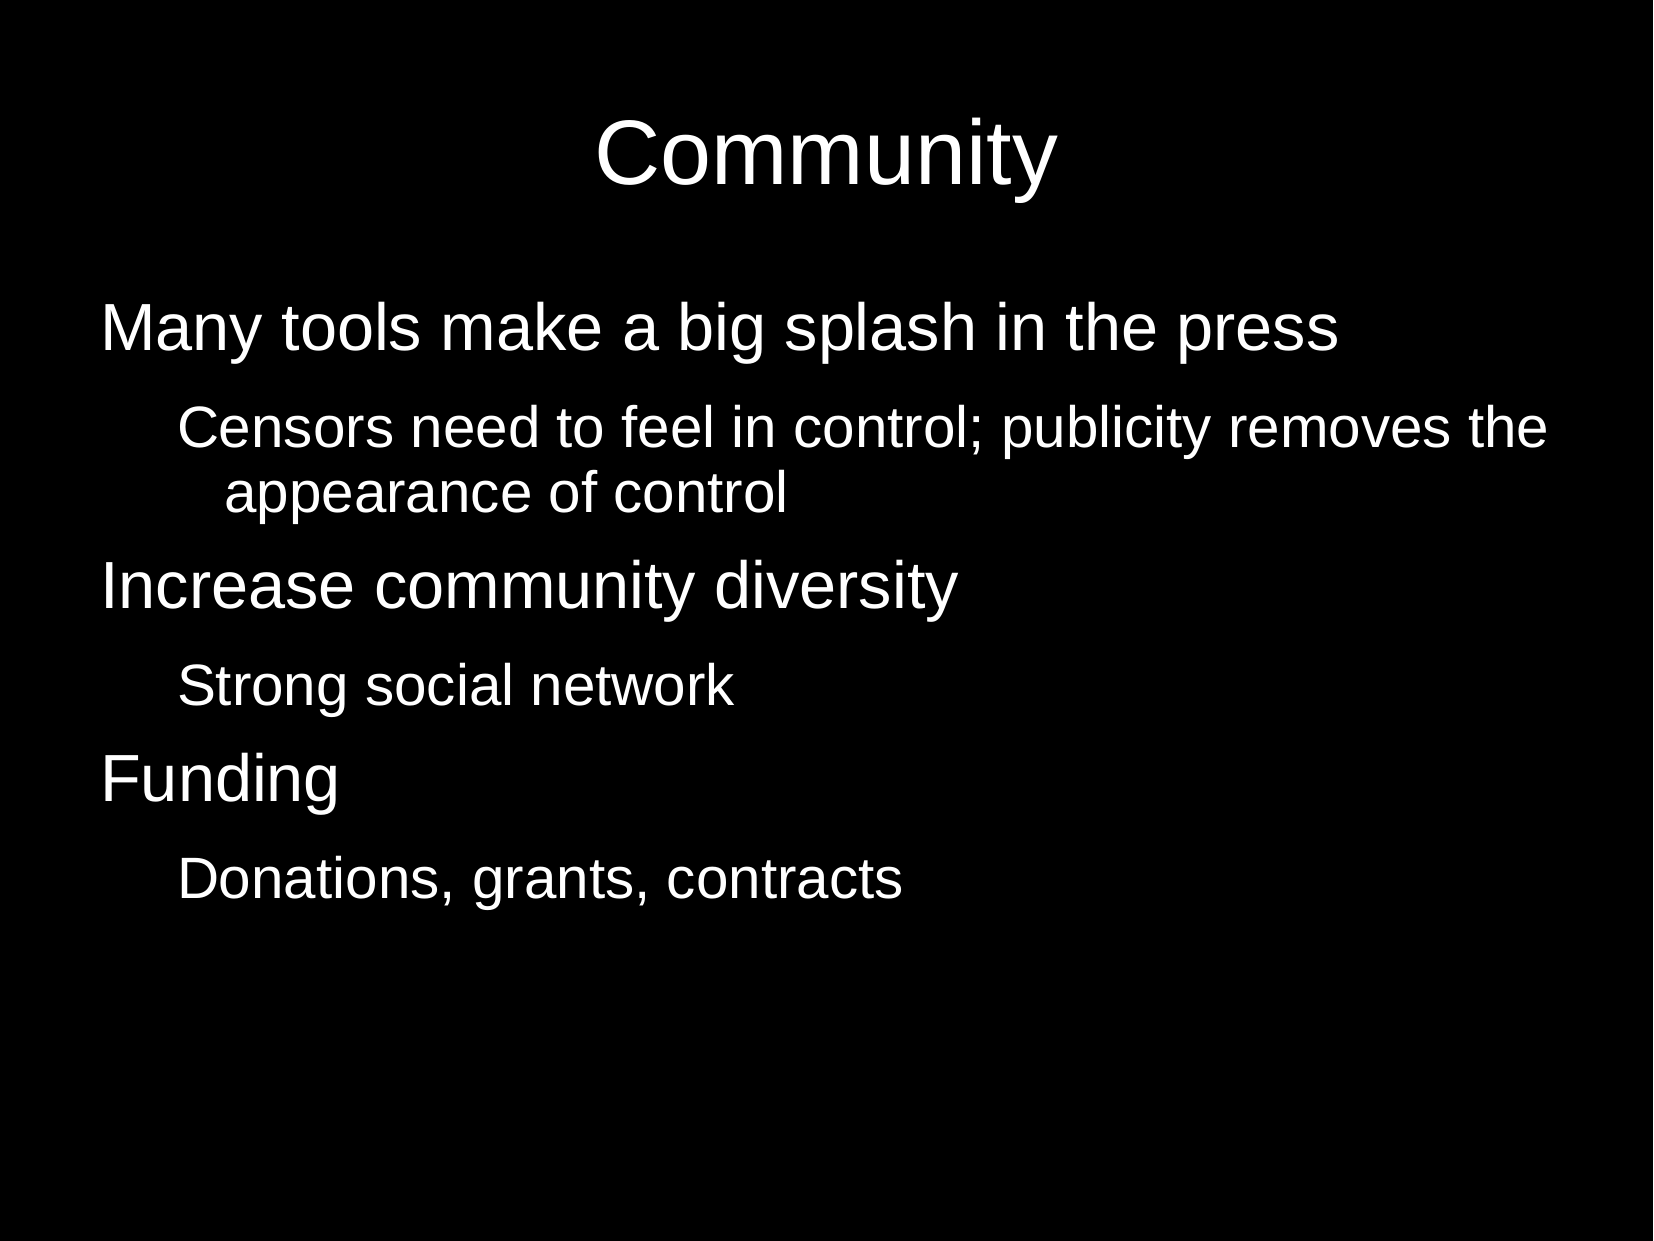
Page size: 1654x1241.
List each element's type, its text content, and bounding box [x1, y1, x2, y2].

title Community [82, 56, 1571, 250]
list Many tools make a big splash in the press Censors need to feel in control; publicity removes the appearance of control Increase community diversity Strong social network Funding Donations, grants, contracts [82, 290, 1571, 1095]
